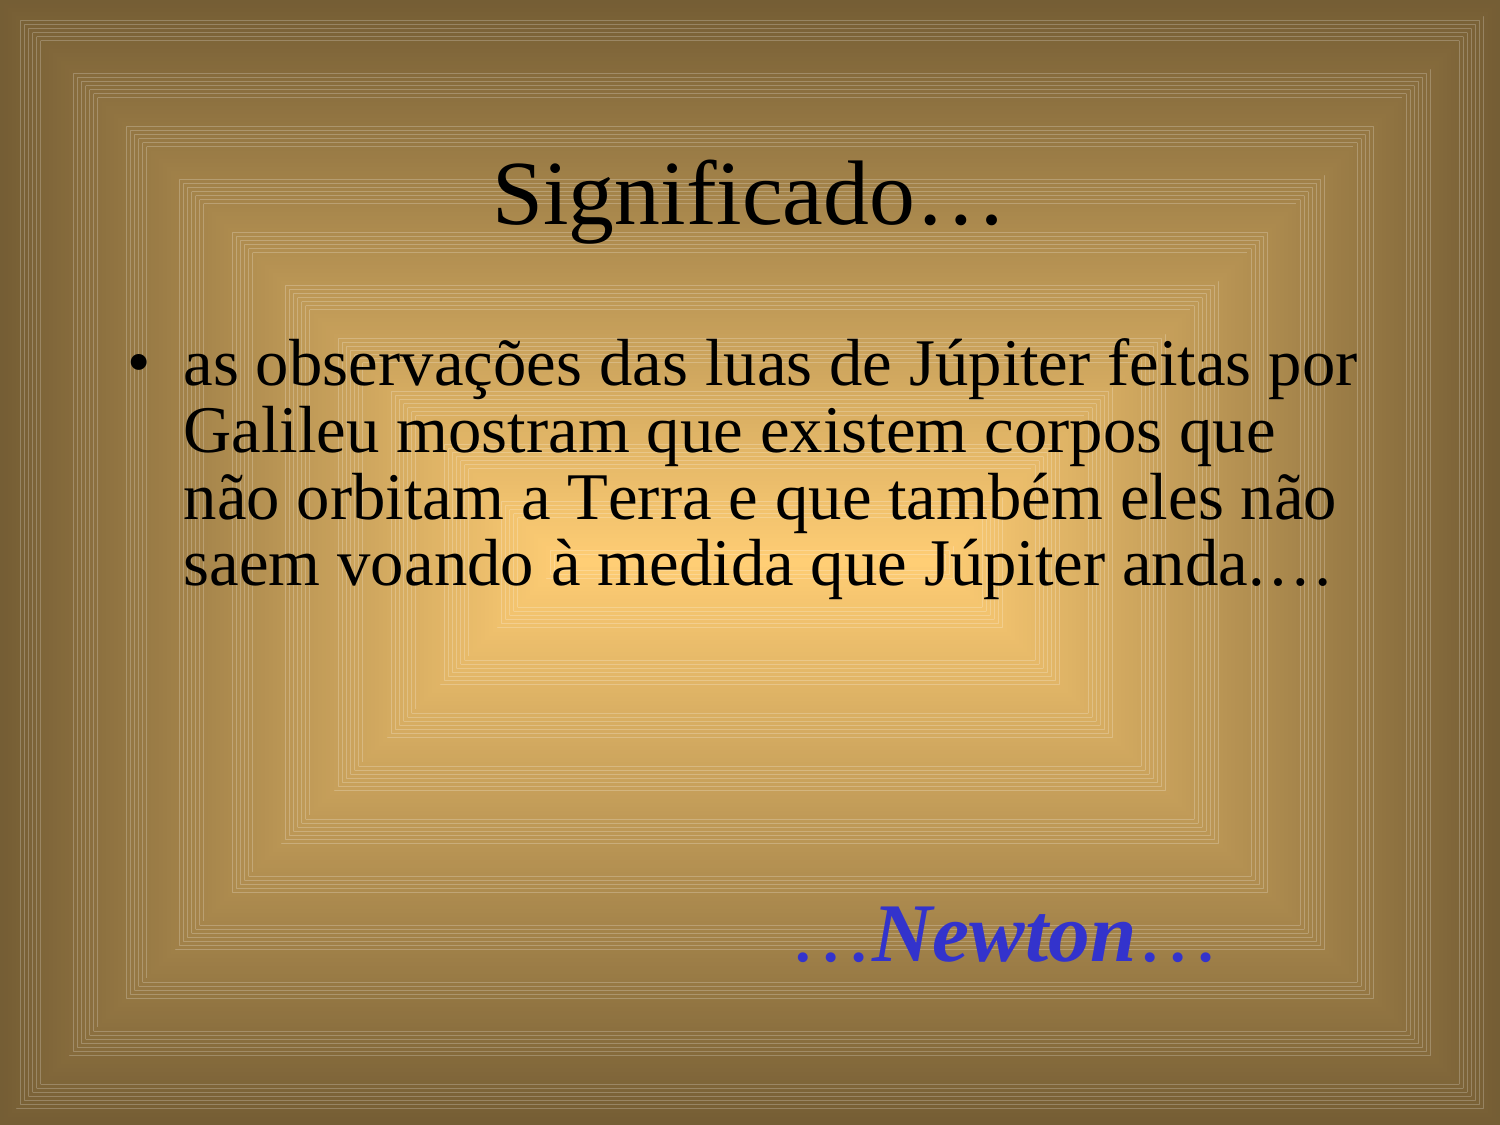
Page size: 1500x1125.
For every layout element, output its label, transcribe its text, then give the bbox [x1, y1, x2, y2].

title Significado… [112, 99, 1388, 288]
text_box …Newton… [699, 887, 1401, 1079]
list as observações das luas de Júpiter feitas por Galileu mostram que existem corpos que não orbitam a Terra e que também eles não saem voando à medida que Júpiter anda.… [112, 324, 1388, 1001]
